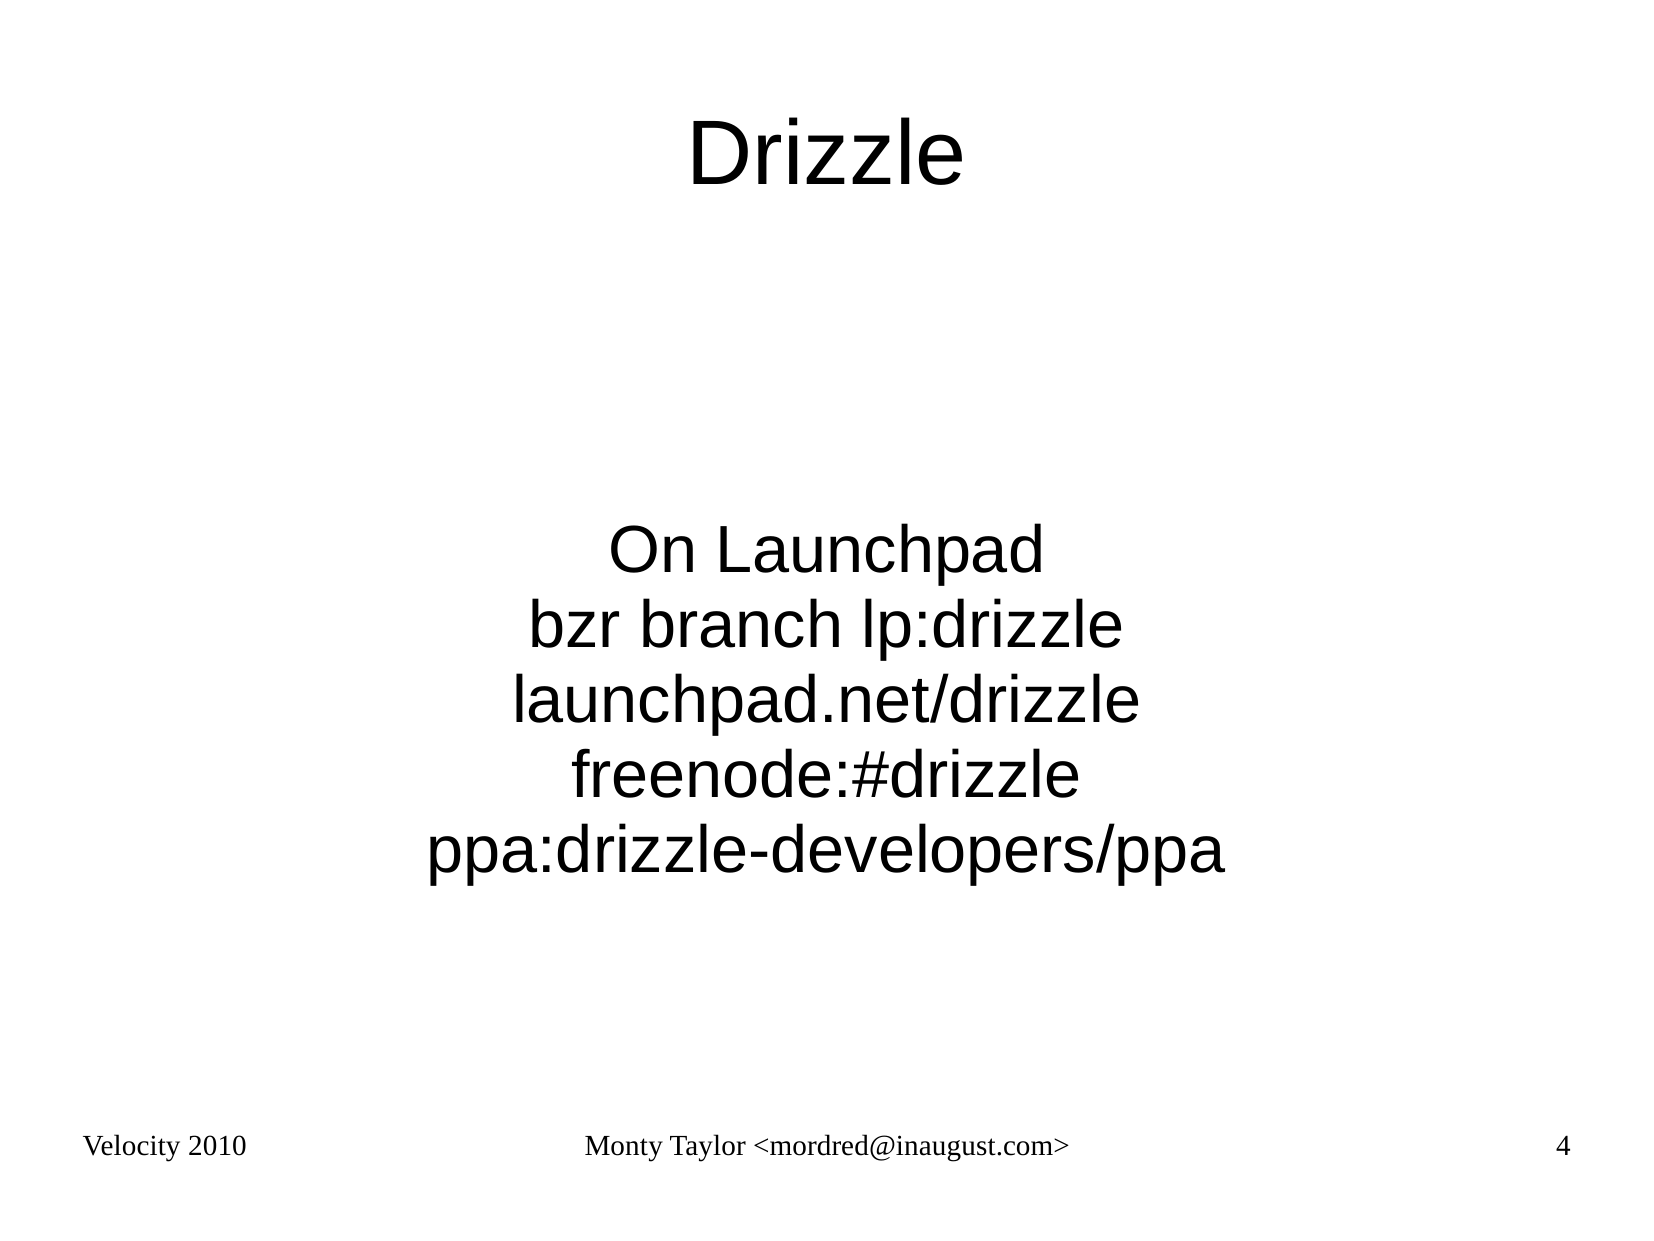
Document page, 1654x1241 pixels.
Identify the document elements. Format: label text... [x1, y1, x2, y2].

title Drizzle [82, 56, 1571, 250]
subtitle On Launchpad bzr branch lp:drizzle launchpad.net/drizzle freenode:#drizzle ppa:drizzle-developers/ppa [82, 297, 1571, 1102]
